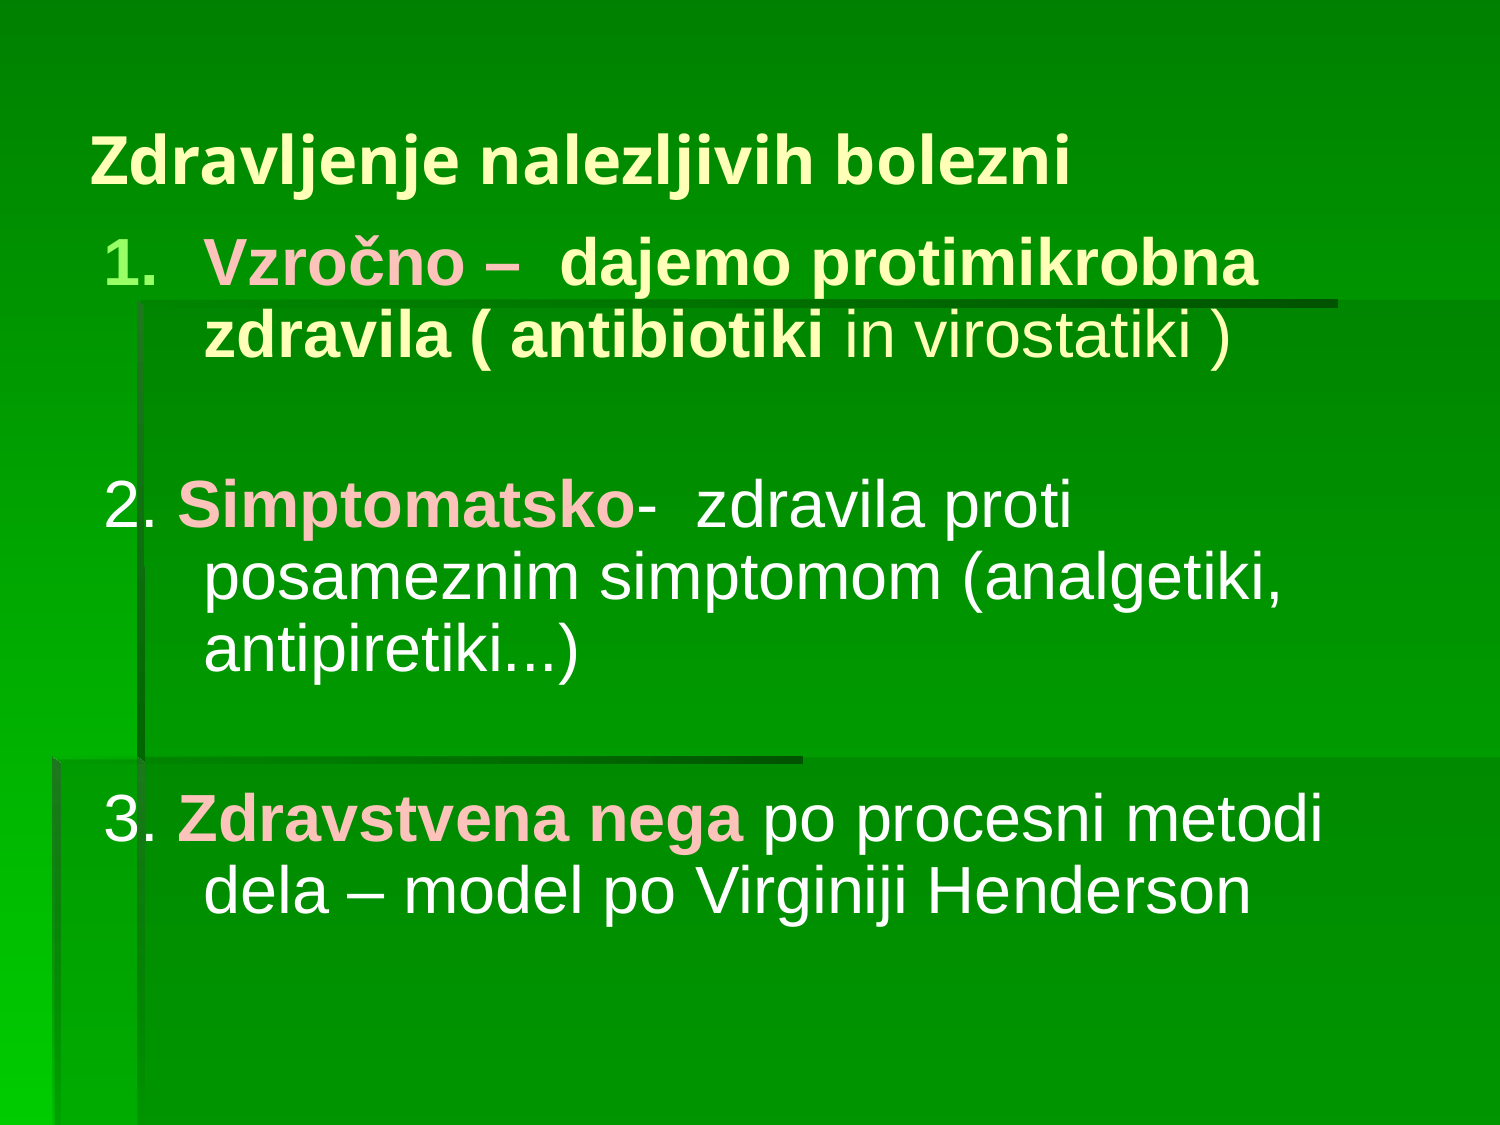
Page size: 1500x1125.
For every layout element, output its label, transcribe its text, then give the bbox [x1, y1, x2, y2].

list Vzročno – dajemo protimikrobna zdravila ( antibiotiki in virostatiki ) 2. Simptomatsko- zdravila proti posameznim simptomom (analgetiki, antipiretiki...) 3. Zdravstvena nega po procesni metodi dela – model po Virginiji Henderson [88, 220, 1451, 1000]
title Zdravljenje nalezljivih bolezni [75, 40, 1451, 275]
